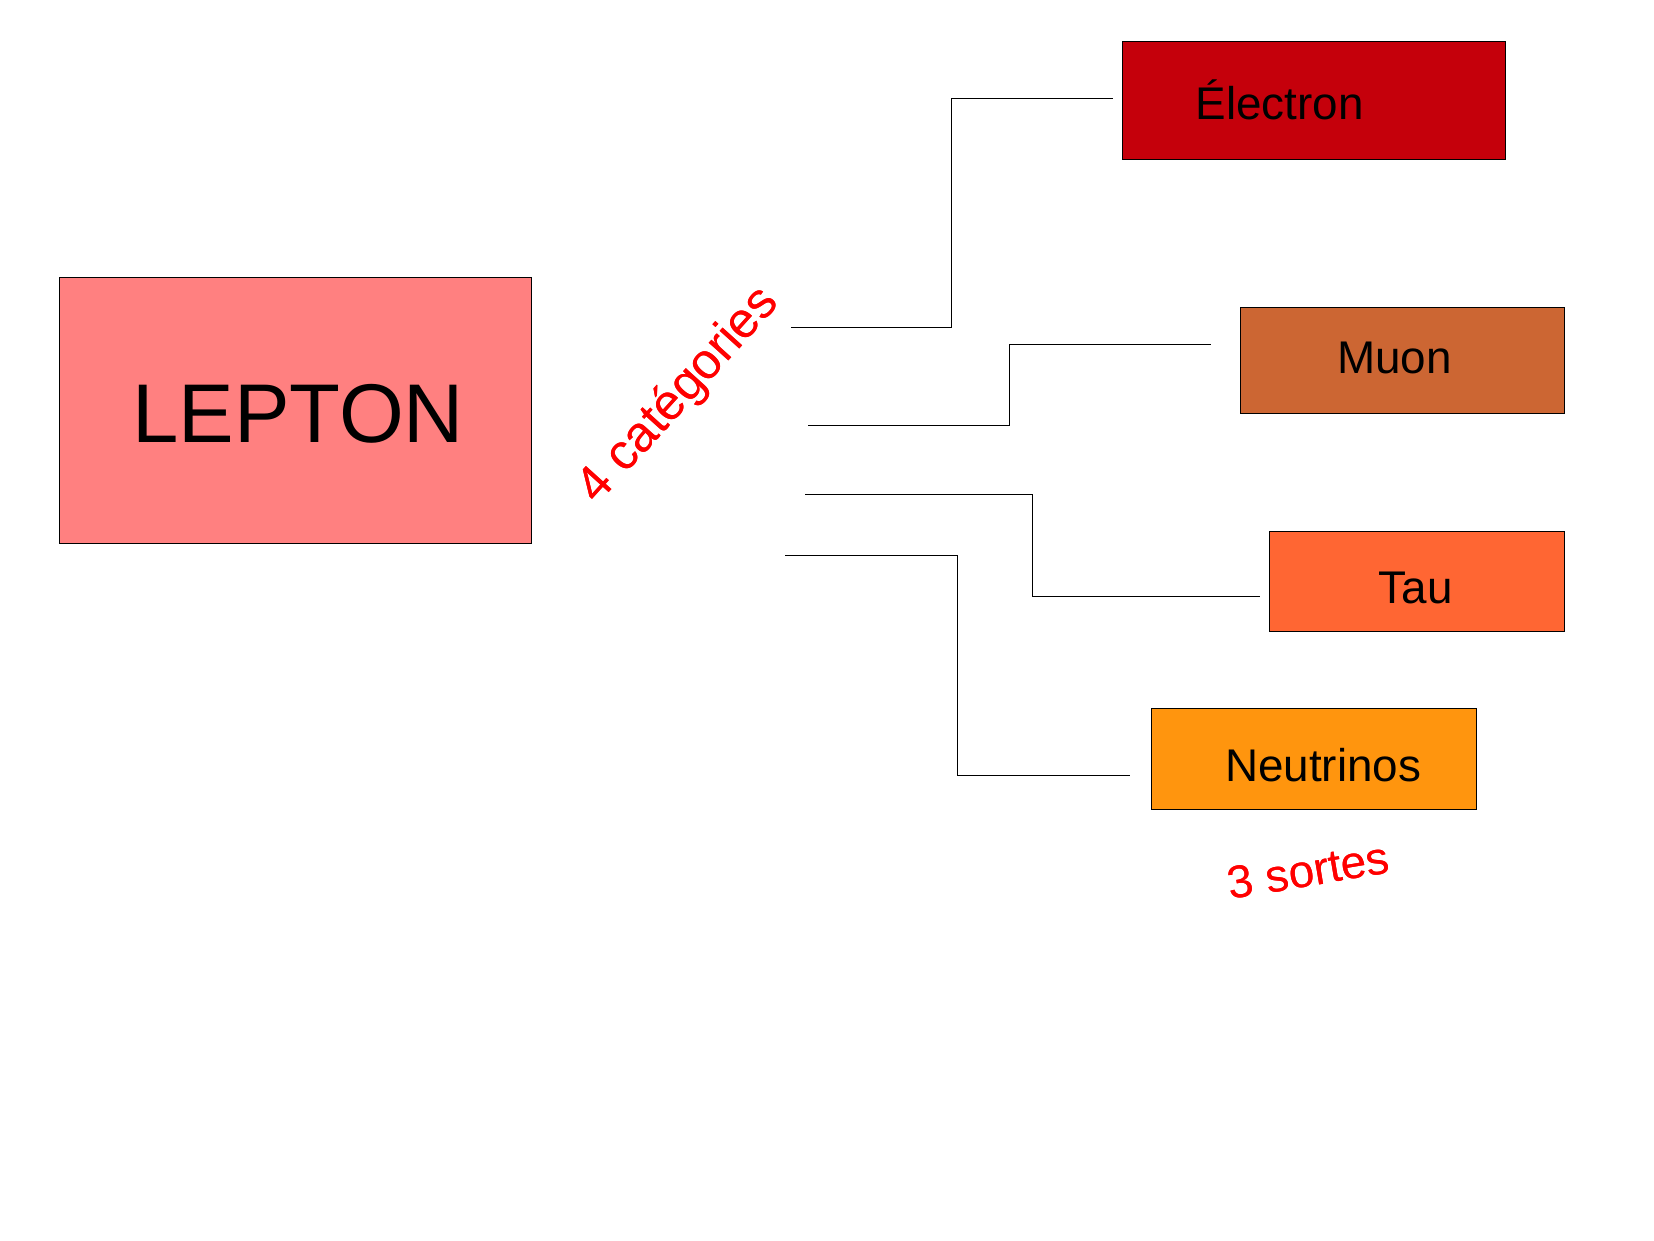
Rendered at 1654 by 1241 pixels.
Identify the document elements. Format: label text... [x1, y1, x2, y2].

text_box [59, 277, 532, 544]
text_box [1122, 41, 1506, 160]
text_box LEPTON [118, 360, 562, 514]
text_box 3 sortes [1208, 799, 1540, 919]
text_box Muon [1322, 324, 1560, 391]
text_box Neutrinos [1210, 732, 1447, 799]
text_box [1269, 531, 1565, 632]
text_box [1151, 708, 1477, 810]
text_box Électron [1181, 70, 1447, 137]
text_box 4 catégories [548, 240, 819, 529]
text_box [1240, 307, 1565, 414]
text_box Tau [1364, 555, 1506, 621]
